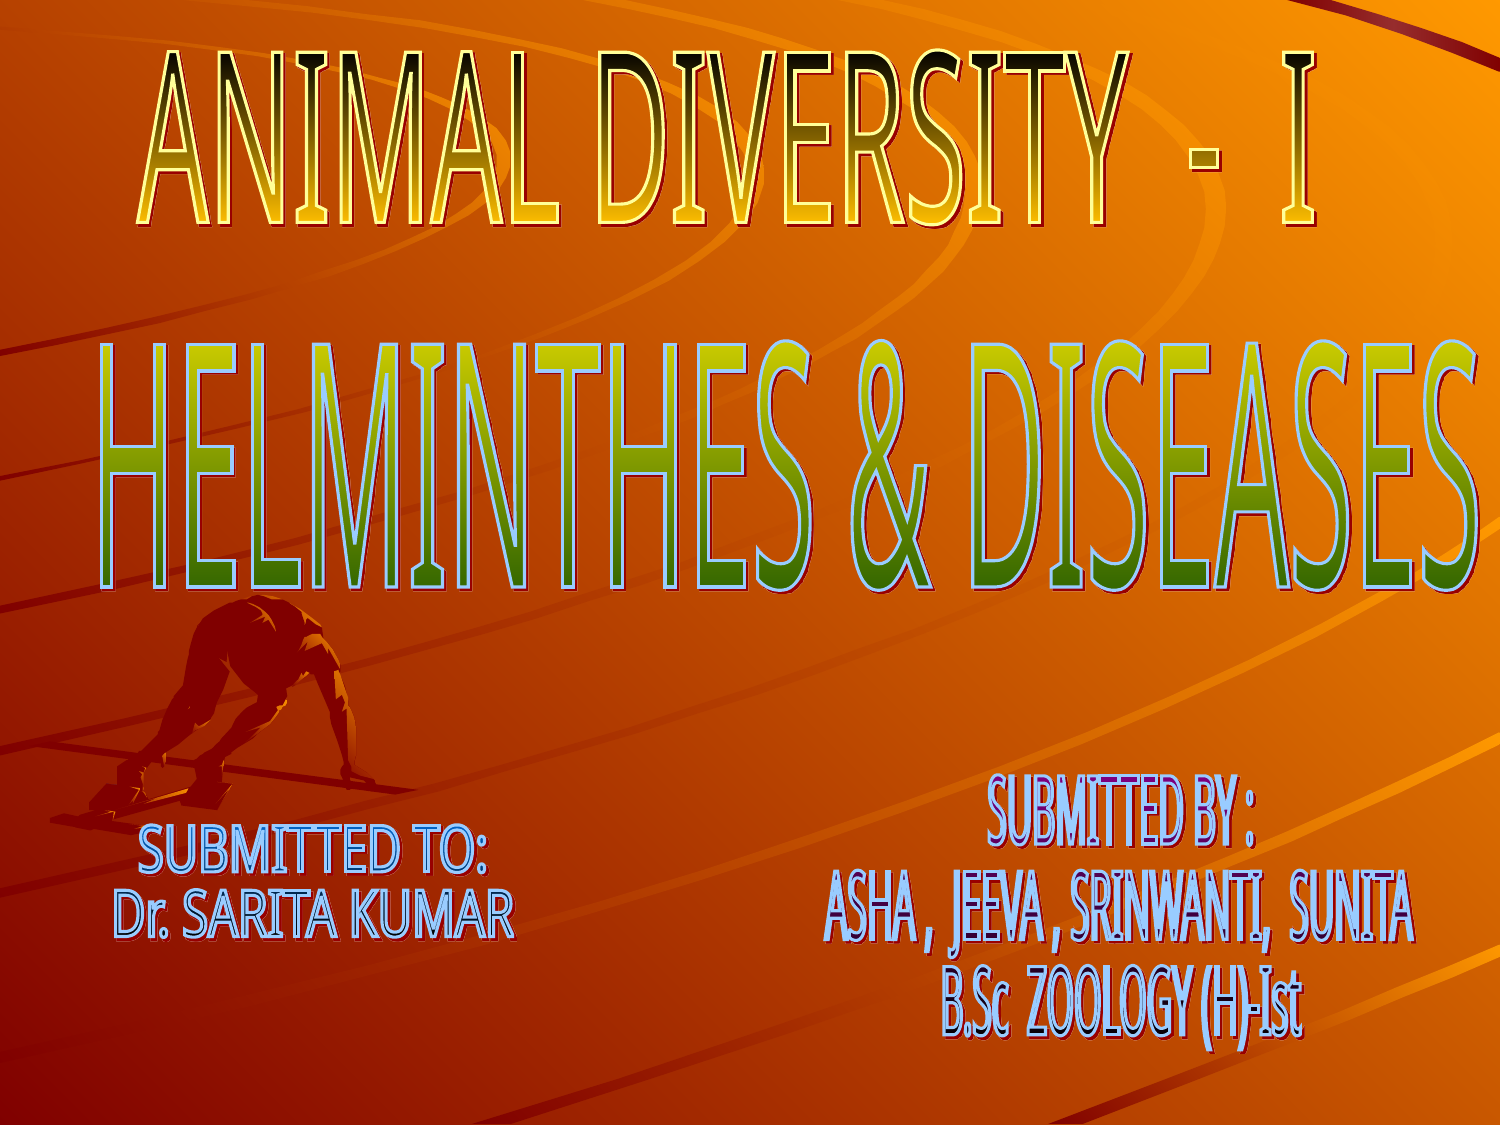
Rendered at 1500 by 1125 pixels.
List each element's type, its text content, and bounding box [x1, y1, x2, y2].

text_box HELMINTHES & DISEASES [458, 344, 525, 587]
text_box ANIMAL DIVERSITY - I [219, 52, 282, 223]
text_box SUBMITTED BY : ASHA , JEEVA , SRINWANTI, SUNITA B.Sc ZOOLOGY (H)-Ist [892, 871, 916, 940]
text_box HELMINTHES & DISEASES [412, 344, 443, 587]
text_box HELMINTHES & DISEASES [852, 340, 931, 591]
text_box SUBMITTED BY : ASHA , JEEVA , SRINWANTI, SUNITA B.Sc ZOOLOGY (H)-Ist [1126, 871, 1147, 940]
text_box SUBMITTED BY : ASHA , JEEVA , SRINWANTI, SUNITA B.Sc ZOOLOGY (H)-Ist [1150, 871, 1183, 940]
text_box SUBMITTED BY : ASHA , JEEVA , SRINWANTI, SUNITA B.Sc ZOOLOGY (H)-Ist [1076, 965, 1100, 1036]
text_box ANIMAL DIVERSITY - I [297, 52, 326, 223]
text_box ANIMAL DIVERSITY - I [970, 52, 1000, 223]
text_box SUBMITTED TO: Dr. SARITA KUMAR [314, 825, 341, 872]
text_box SUBMITTED TO: Dr. SARITA KUMAR [140, 825, 162, 873]
text_box SUBMITTED BY : ASHA , JEEVA , SRINWANTI, SUNITA B.Sc ZOOLOGY (H)-Ist [1215, 775, 1236, 844]
text_box HELMINTHES & DISEASES [757, 340, 811, 591]
text_box ANIMAL DIVERSITY - I [785, 52, 830, 223]
text_box ANIMAL DIVERSITY - I [1283, 52, 1313, 223]
text_box HELMINTHES & DISEASES [1364, 344, 1411, 587]
text_box SUBMITTED BY : ASHA , JEEVA , SRINWANTI, SUNITA B.Sc ZOOLOGY (H)-Ist [1058, 775, 1084, 844]
text_box SUBMITTED BY : ASHA , JEEVA , SRINWANTI, SUNITA B.Sc ZOOLOGY (H)-Ist [1215, 966, 1235, 1035]
text_box SUBMITTED TO: Dr. SARITA KUMAR [381, 890, 408, 938]
text_box HELMINTHES & DISEASES [101, 344, 165, 587]
text_box SUBMITTED TO: Dr. SARITA KUMAR [202, 825, 227, 872]
text_box HELMINTHES & DISEASES [972, 344, 1040, 587]
text_box SUBMITTED TO: Dr. SARITA KUMAR [242, 890, 267, 937]
text_box SUBMITTED BY : ASHA , JEEVA , SRINWANTI, SUNITA B.Sc ZOOLOGY (H)-Ist [1373, 871, 1393, 940]
text_box ANIMAL DIVERSITY - I [910, 49, 961, 225]
text_box SUBMITTED BY : ASHA , JEEVA , SRINWANTI, SUNITA B.Sc ZOOLOGY (H)-Ist [1390, 871, 1413, 940]
text_box SUBMITTED TO: Dr. SARITA KUMAR [413, 825, 440, 872]
text_box ANIMAL DIVERSITY - I [674, 52, 704, 223]
text_box SUBMITTED TO: Dr. SARITA KUMAR [233, 825, 267, 872]
text_box HELMINTHES & DISEASES [1423, 340, 1477, 591]
text_box HELMINTHES & DISEASES [252, 344, 300, 587]
text_box SUBMITTED TO: Dr. SARITA KUMAR [441, 824, 473, 873]
text_box SUBMITTED TO: Dr. SARITA KUMAR [287, 825, 313, 872]
text_box ANIMAL DIVERSITY - I [1004, 52, 1129, 223]
text_box HELMINTHES & DISEASES [536, 344, 600, 587]
text_box SUBMITTED BY : ASHA , JEEVA , SRINWANTI, SUNITA B.Sc ZOOLOGY (H)-Ist [870, 871, 890, 940]
text_box SUBMITTED BY : ASHA , JEEVA , SRINWANTI, SUNITA B.Sc ZOOLOGY (H)-Ist [1099, 775, 1139, 845]
text_box SUBMITTED BY : ASHA , JEEVA , SRINWANTI, SUNITA B.Sc ZOOLOGY (H)-Ist [1000, 871, 1022, 940]
text_box SUBMITTED BY : ASHA , JEEVA , SRINWANTI, SUNITA B.Sc ZOOLOGY (H)-Ist [1337, 871, 1358, 940]
text_box SUBMITTED BY : ASHA , JEEVA , SRINWANTI, SUNITA B.Sc ZOOLOGY (H)-Ist [1148, 965, 1170, 1036]
text_box ANIMAL DIVERSITY - I [599, 52, 664, 223]
text_box HELMINTHES & DISEASES [187, 344, 235, 587]
text_box SUBMITTED BY : ASHA , JEEVA , SRINWANTI, SUNITA B.Sc ZOOLOGY (H)-Ist [1009, 775, 1030, 845]
text_box SUBMITTED BY : ASHA , JEEVA , SRINWANTI, SUNITA B.Sc ZOOLOGY (H)-Ist [1172, 966, 1193, 1035]
text_box ANIMAL DIVERSITY - I [137, 51, 209, 223]
text_box SUBMITTED TO: Dr. SARITA KUMAR [345, 825, 364, 872]
text_box SUBMITTED TO: Dr. SARITA KUMAR [306, 890, 337, 937]
text_box ANIMAL DIVERSITY - I [707, 52, 775, 223]
text_box SUBMITTED BY : ASHA , JEEVA , SRINWANTI, SUNITA B.Sc ZOOLOGY (H)-Ist [1161, 775, 1182, 844]
text_box SUBMITTED BY : ASHA , JEEVA , SRINWANTI, SUNITA B.Sc ZOOLOGY (H)-Ist [1207, 871, 1227, 940]
text_box SUBMITTED TO: Dr. SARITA KUMAR [269, 890, 282, 937]
text_box HELMINTHES & DISEASES [1051, 344, 1082, 587]
text_box SUBMITTED BY : ASHA , JEEVA , SRINWANTI, SUNITA B.Sc ZOOLOGY (H)-Ist [825, 871, 848, 940]
text_box SUBMITTED TO: Dr. SARITA KUMAR [353, 890, 378, 937]
text_box SUBMITTED TO: Dr. SARITA KUMAR [184, 889, 206, 938]
text_box SUBMITTED BY : ASHA , JEEVA , SRINWANTI, SUNITA B.Sc ZOOLOGY (H)-Ist [1020, 871, 1043, 940]
text_box HELMINTHES & DISEASES [1091, 340, 1145, 591]
text_box HELMINTHES & DISEASES [1161, 344, 1208, 587]
text_box HELMINTHES & DISEASES [1295, 340, 1348, 591]
text_box HELMINTHES & DISEASES [313, 344, 397, 587]
text_box SUBMITTED TO: Dr. SARITA KUMAR [489, 890, 513, 937]
text_box SUBMITTED TO: Dr. SARITA KUMAR [454, 890, 485, 937]
text_box SUBMITTED TO: Dr. SARITA KUMAR [167, 825, 194, 873]
text_box ANIMAL DIVERSITY - I [431, 51, 502, 223]
text_box SUBMITTED TO: Dr. SARITA KUMAR [273, 825, 286, 872]
text_box SUBMITTED TO: Dr. SARITA KUMAR [283, 890, 310, 937]
text_box HELMINTHES & DISEASES [1214, 343, 1289, 587]
text_box ANIMAL DIVERSITY - I [341, 52, 421, 223]
text_box SUBMITTED BY : ASHA , JEEVA , SRINWANTI, SUNITA B.Sc ZOOLOGY (H)-Ist [1121, 965, 1145, 1036]
text_box ANIMAL DIVERSITY - I [846, 52, 904, 223]
text_box SUBMITTED BY : ASHA , JEEVA , SRINWANTI, SUNITA B.Sc ZOOLOGY (H)-Ist [1230, 871, 1250, 940]
text_box SUBMITTED TO: Dr. SARITA KUMAR [416, 890, 451, 937]
text_box SUBMITTED BY : ASHA , JEEVA , SRINWANTI, SUNITA B.Sc ZOOLOGY (H)-Ist [1311, 871, 1332, 941]
text_box SUBMITTED TO: Dr. SARITA KUMAR [115, 890, 143, 937]
text_box SUBMITTED BY : ASHA , JEEVA , SRINWANTI, SUNITA B.Sc ZOOLOGY (H)-Ist [1048, 965, 1072, 1036]
text_box HELMINTHES & DISEASES [611, 344, 676, 587]
text_box SUBMITTED TO: Dr. SARITA KUMAR [208, 890, 239, 937]
text_box ANIMAL DIVERSITY - I [512, 52, 558, 223]
text_box SUBMITTED TO: Dr. SARITA KUMAR [371, 825, 399, 872]
text_box ANIMAL DIVERSITY - I [1190, 149, 1218, 168]
text_box SUBMITTED BY : ASHA , JEEVA , SRINWANTI, SUNITA B.Sc ZOOLOGY (H)-Ist [1181, 871, 1204, 940]
text_box HELMINTHES & DISEASES [698, 344, 745, 587]
